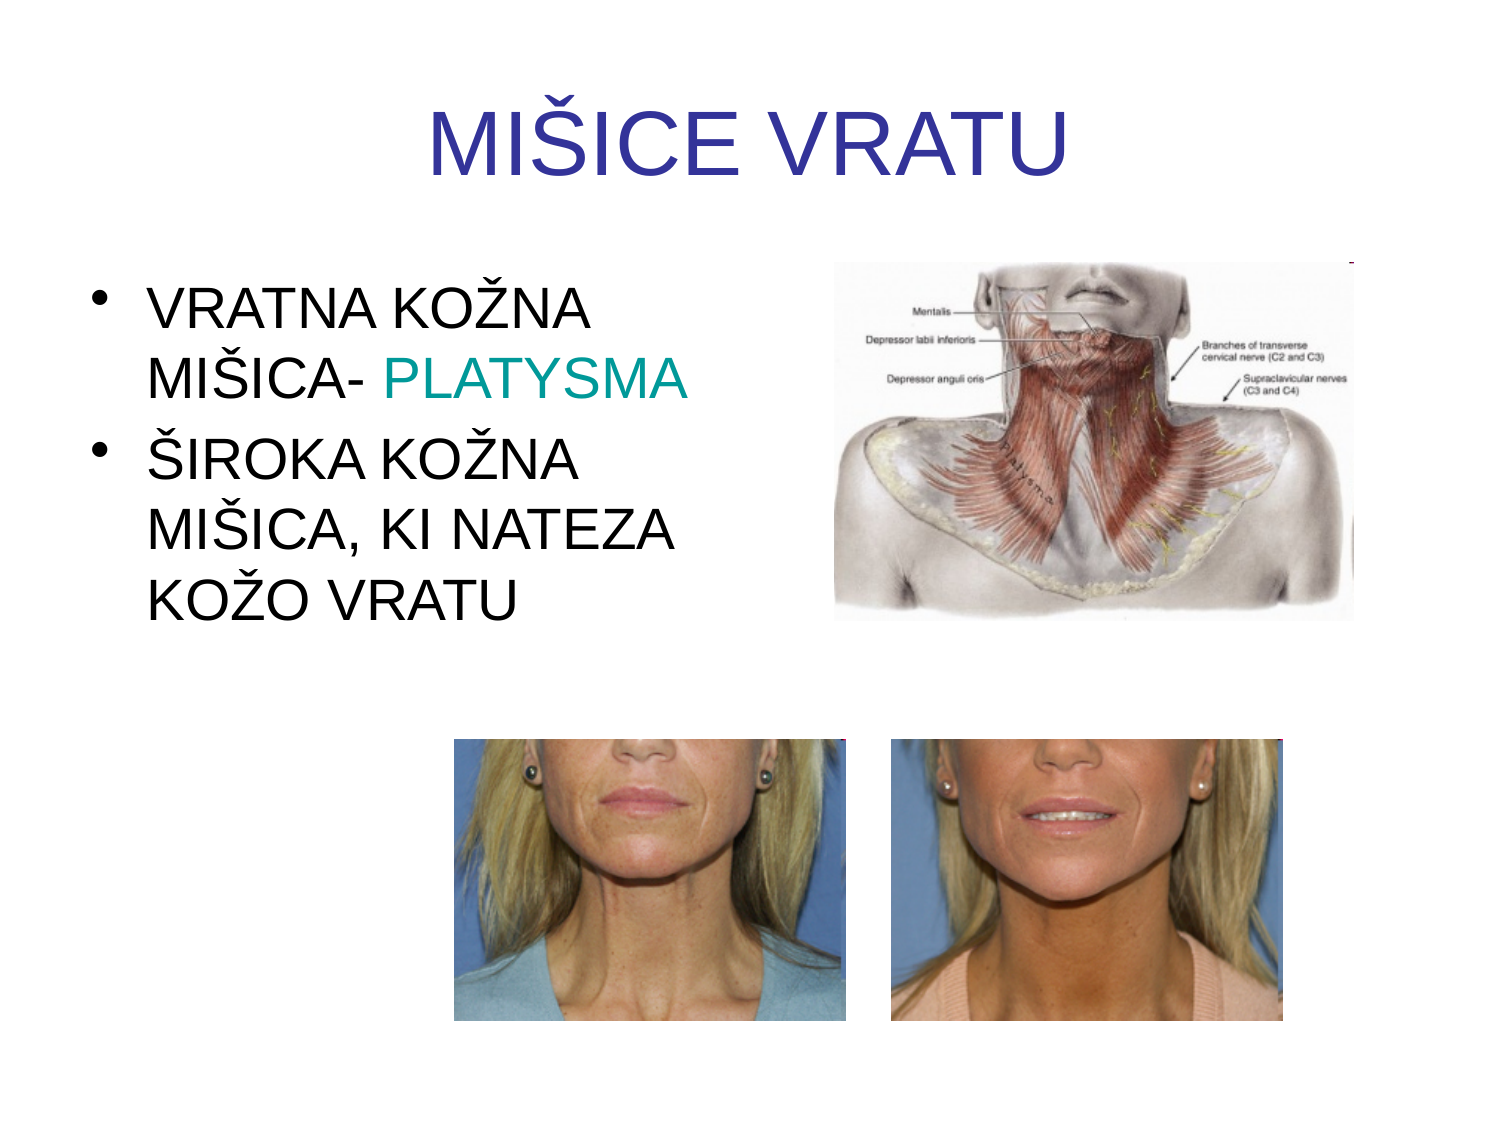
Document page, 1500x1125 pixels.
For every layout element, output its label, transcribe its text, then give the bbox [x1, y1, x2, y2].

picture [834, 262, 1354, 622]
picture [891, 739, 1283, 1021]
picture [454, 739, 846, 1021]
list VRATNA KOŽNA MIŠICA- PLATYSMA ŠIROKA KOŽNA MIŠICA, KI NATEZA KOŽO VRATU [75, 262, 738, 1005]
title MIŠICE VRATU [75, 45, 1425, 233]
